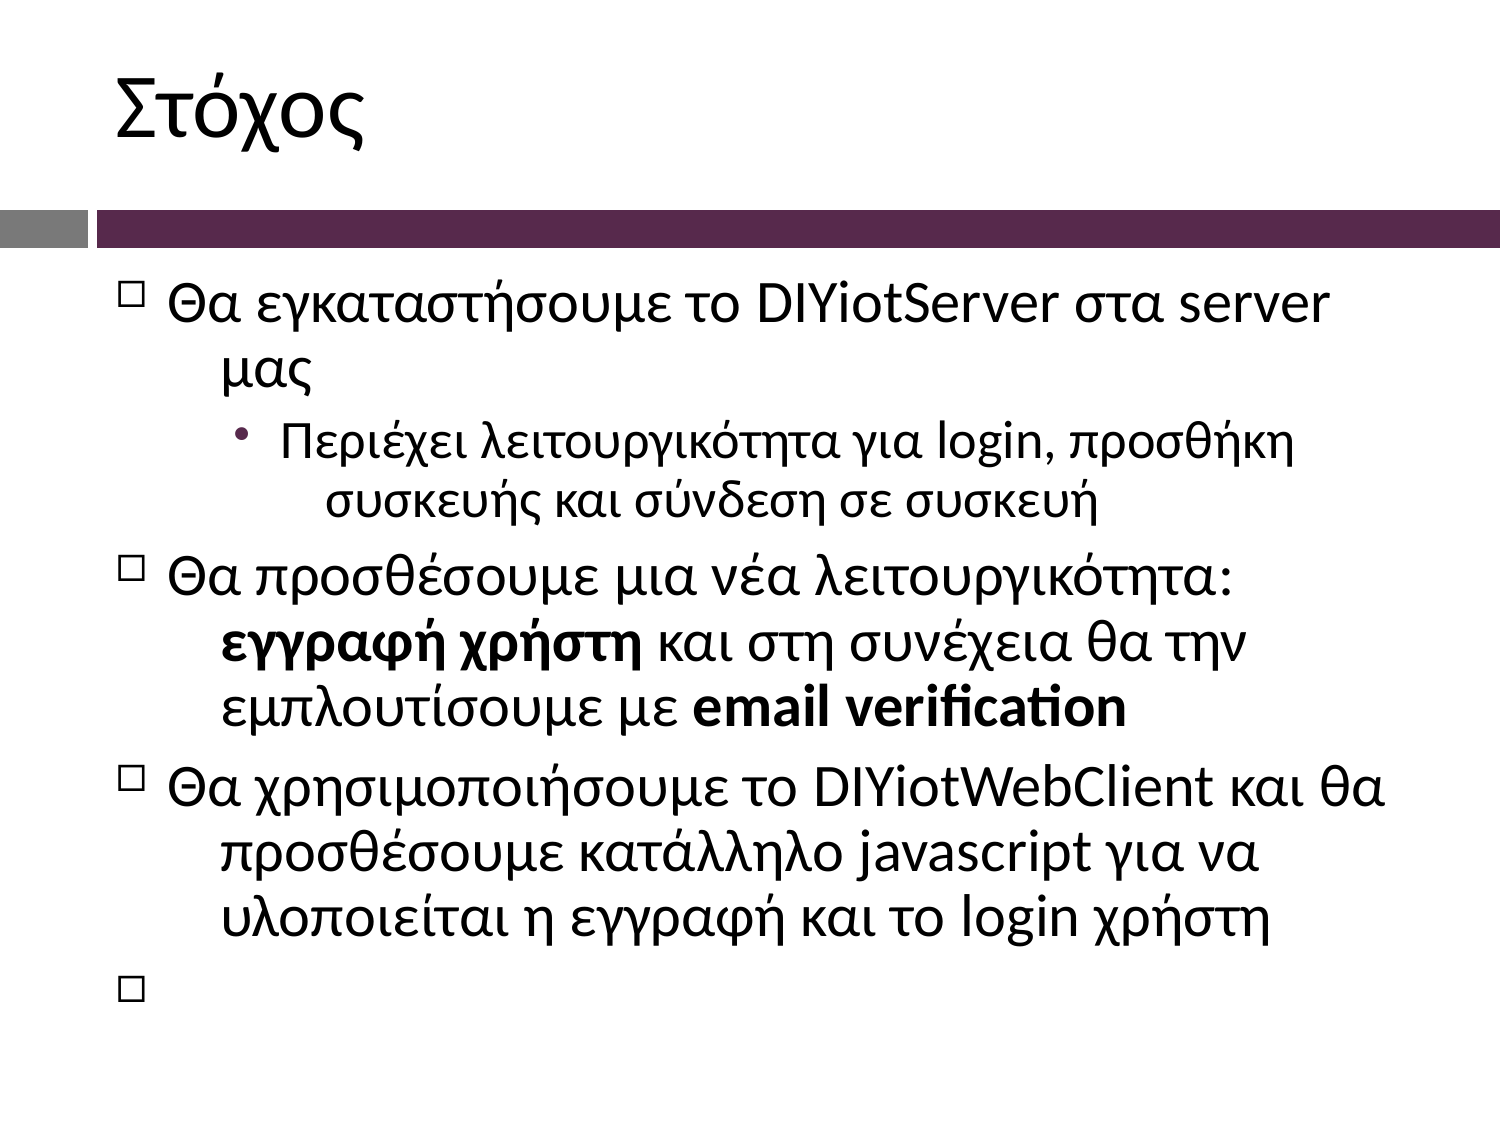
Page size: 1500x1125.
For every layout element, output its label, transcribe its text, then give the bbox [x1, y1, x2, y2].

title Στόχος [100, 19, 1438, 182]
list Θα εγκαταστήσουμε το DIYiotServer στα server μας Περιέχει λειτουργικότητα για login, προσθήκη συσκευής και σύνδεση σε συσκευή Θα προσθέσουμε μια νέα λειτουργικότητα: εγγραφή χρήστη και στη συνέχεια θα την εμπλουτίσουμε με email verification Θα χρησιμοποιήσουμε το DIYiotWebClient και θα προσθέσουμε κατάλληλο javascript για να υλοποιείται η εγγραφή και το login χρήστη [100, 262, 1438, 1000]
